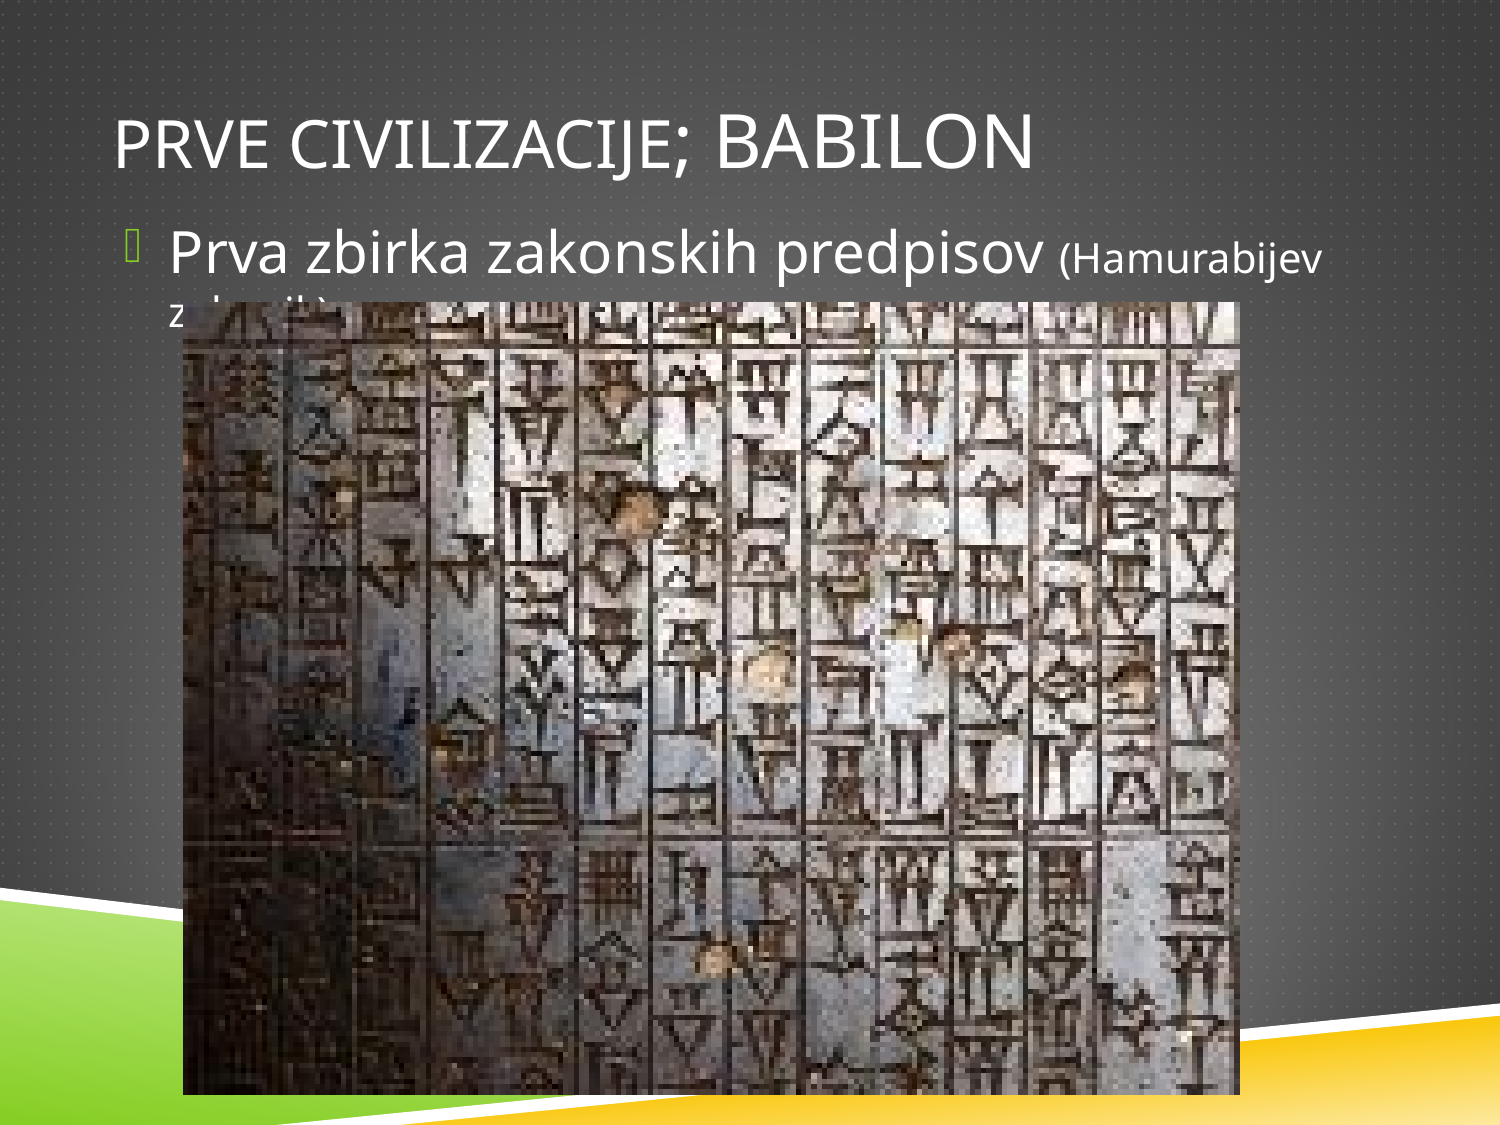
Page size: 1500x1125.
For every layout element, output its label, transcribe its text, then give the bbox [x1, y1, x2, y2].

list Prva zbirka zakonskih predpisov (Hamurabijev zakonik) [112, 208, 1388, 875]
title Prve civilizacije; BABILON [112, 45, 1388, 208]
picture [0, 0, 1500, 1096]
